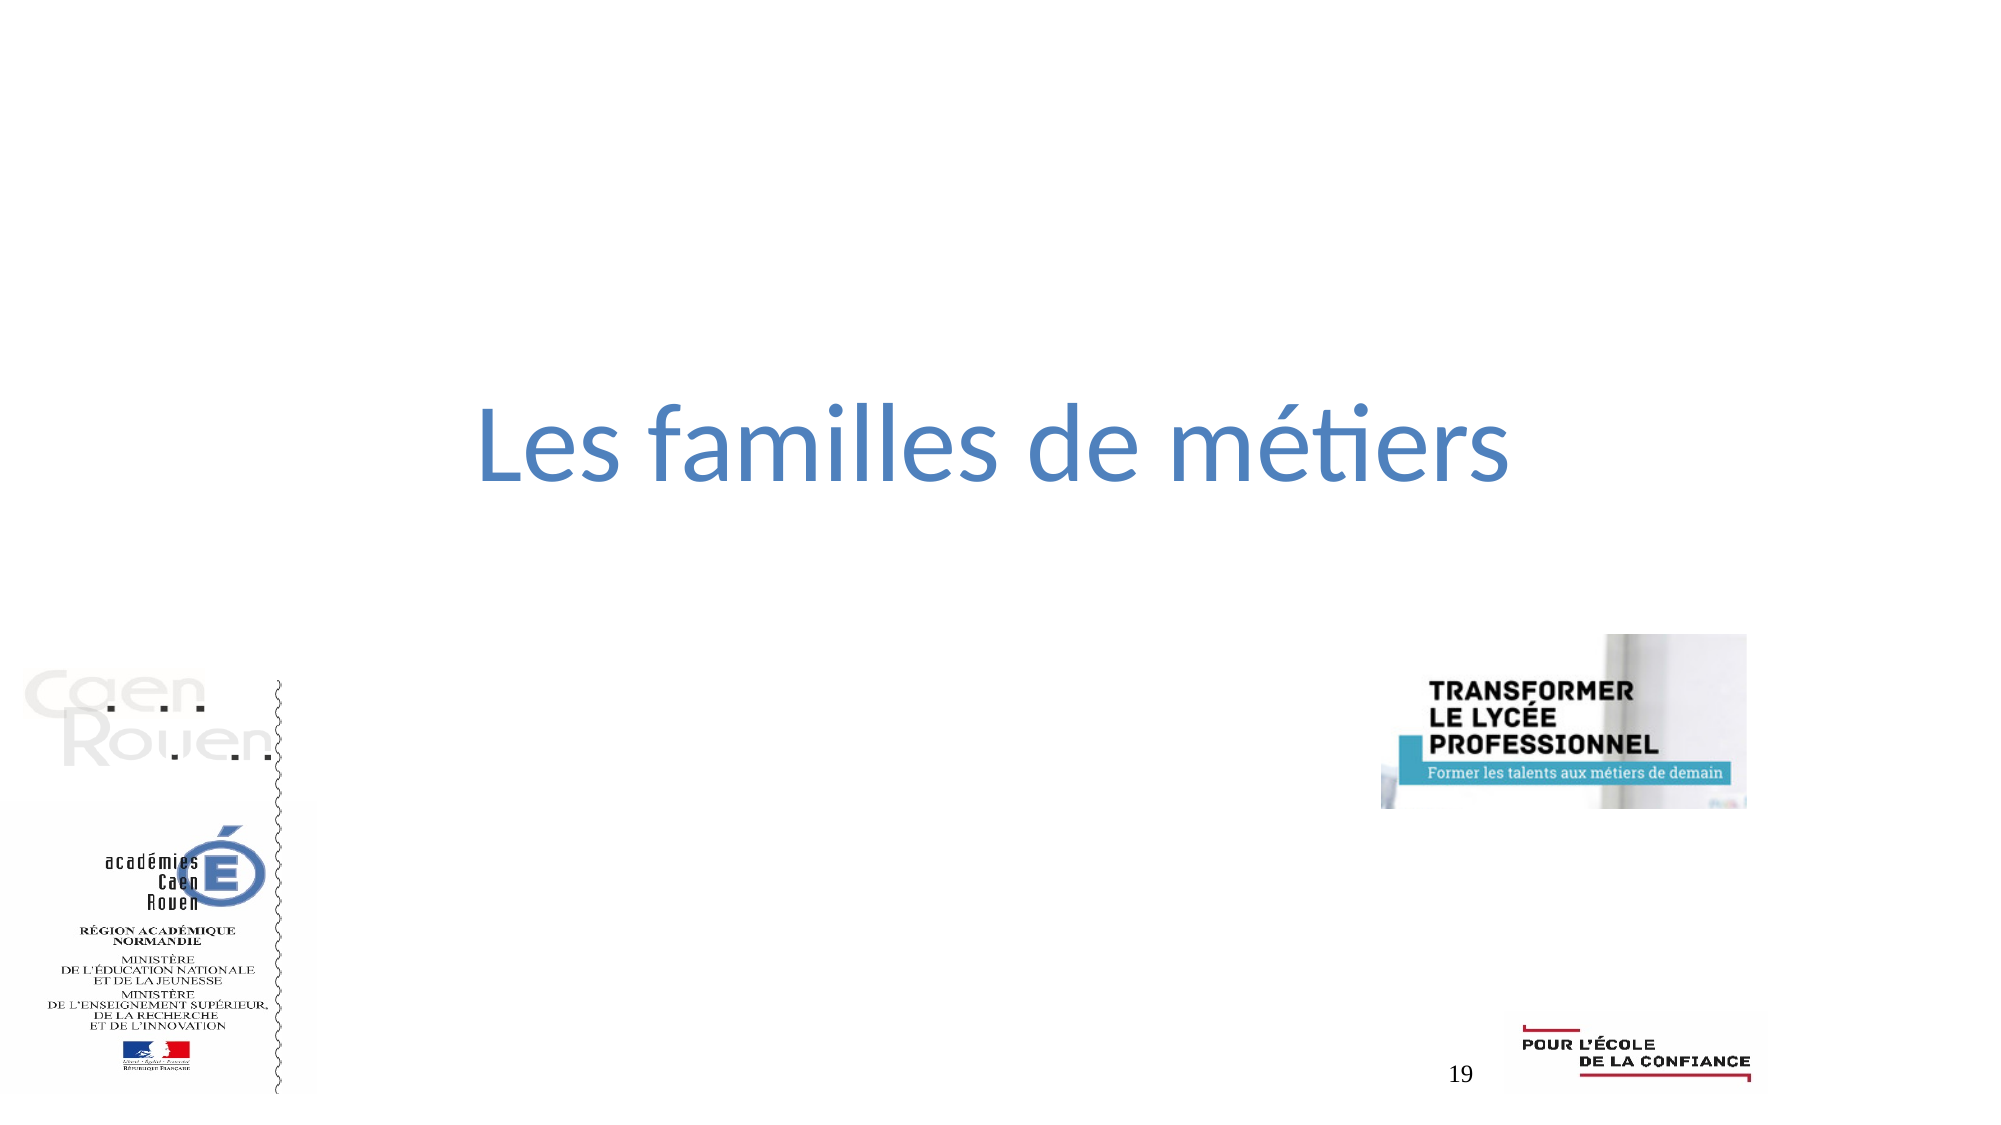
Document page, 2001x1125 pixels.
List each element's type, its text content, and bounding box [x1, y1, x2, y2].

picture [1376, 625, 1747, 809]
picture [23, 668, 271, 766]
picture [0, 680, 317, 1094]
title Les familles de métiers [93, 361, 1894, 550]
picture [1504, 1011, 1768, 1094]
